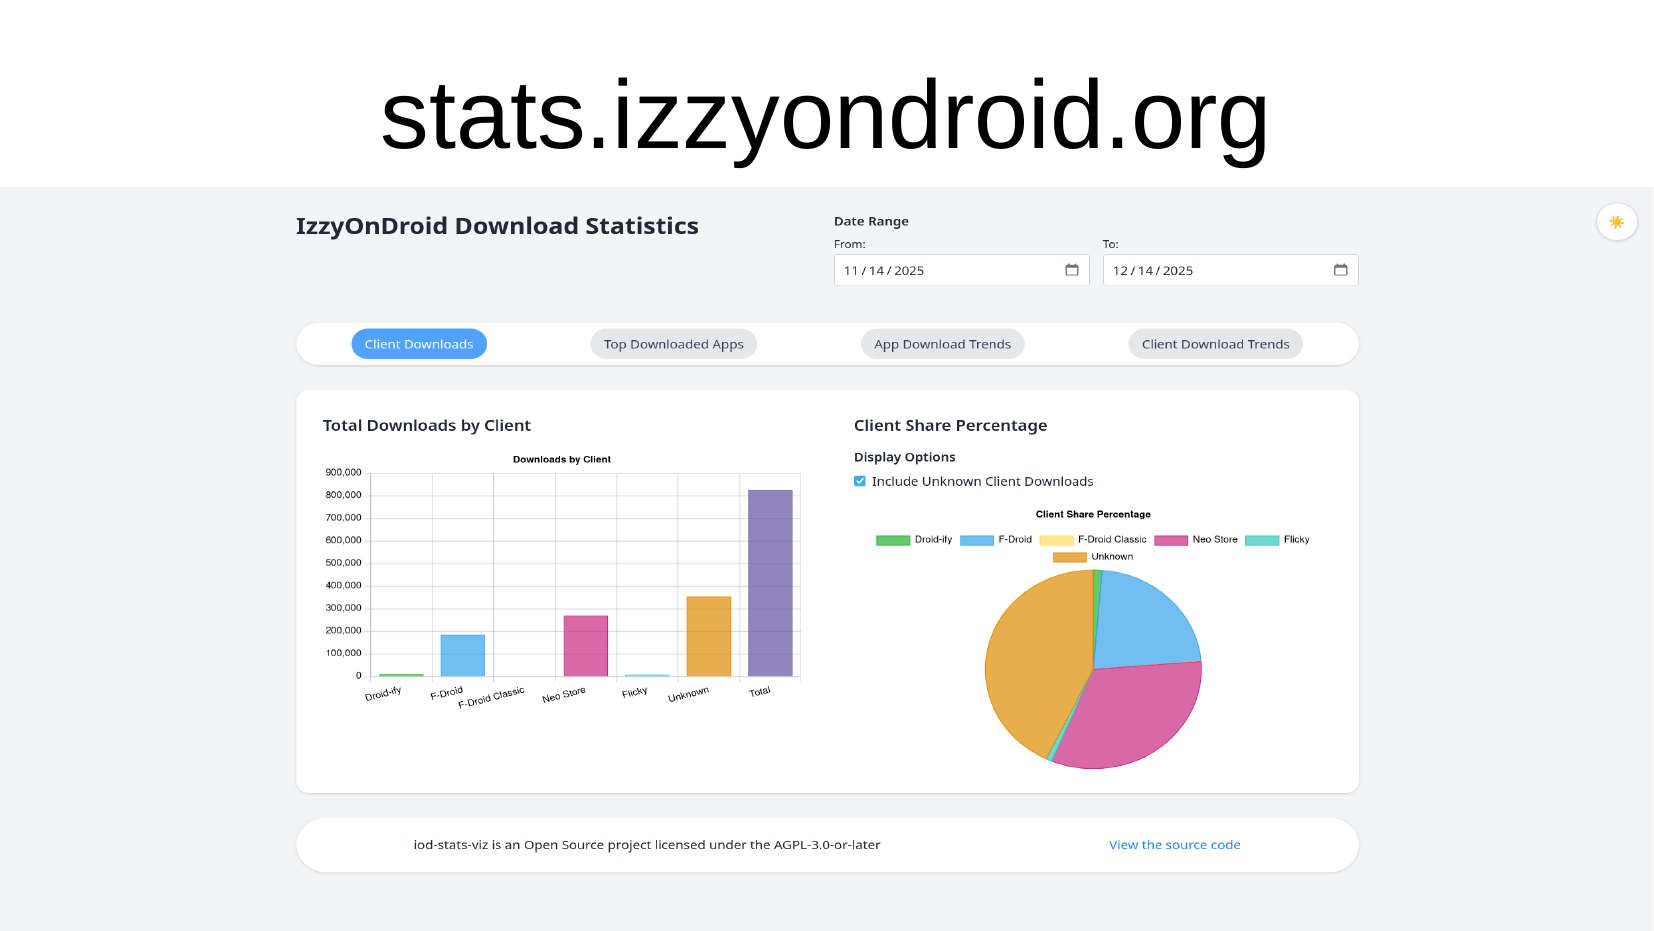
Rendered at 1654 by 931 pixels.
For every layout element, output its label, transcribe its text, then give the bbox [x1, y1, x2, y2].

picture [0, 187, 1654, 931]
title stats.izzyondroid.org [82, 37, 1571, 187]
